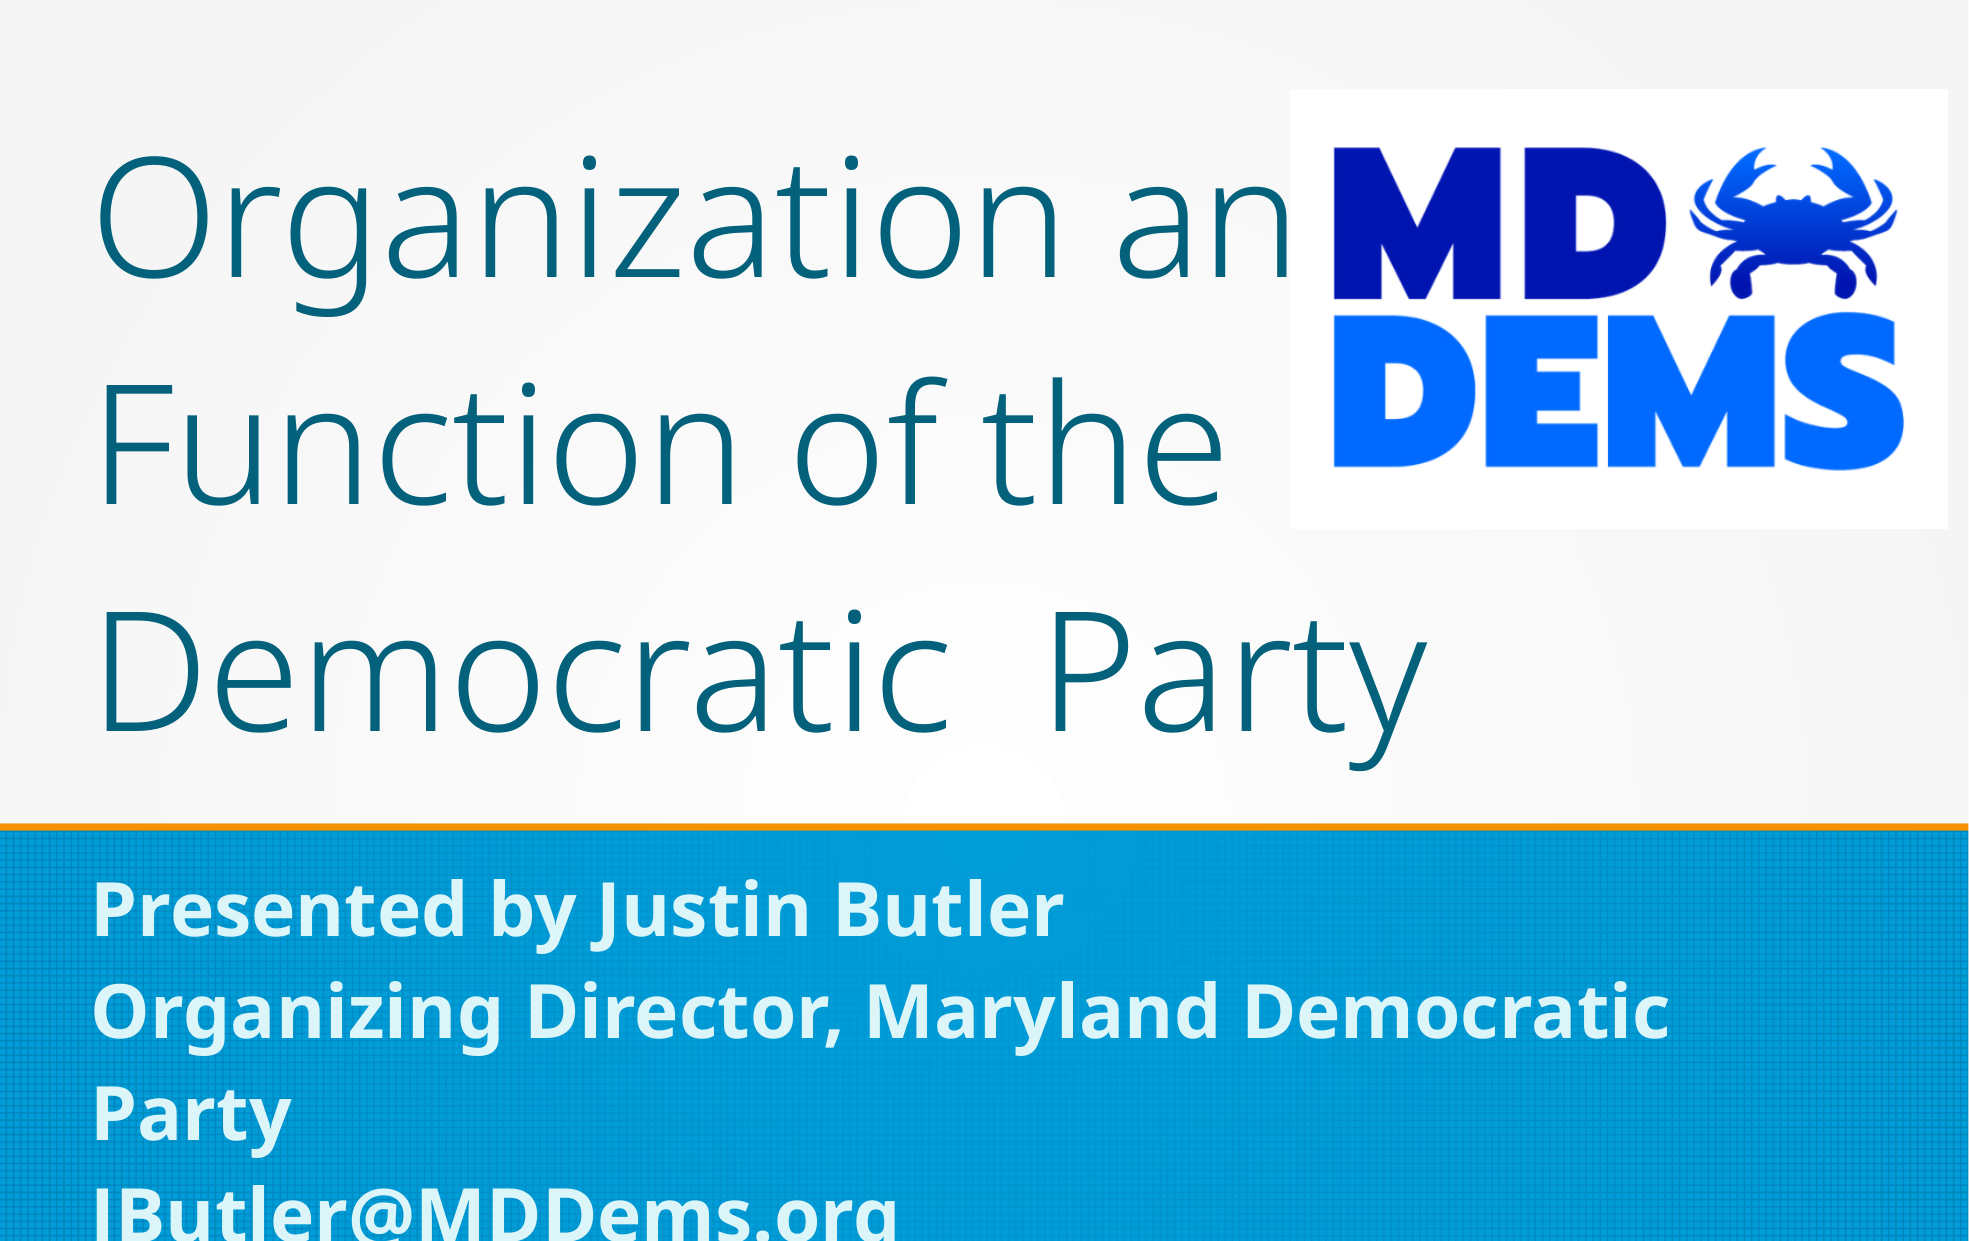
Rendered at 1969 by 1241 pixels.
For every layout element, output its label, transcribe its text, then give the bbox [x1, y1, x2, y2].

picture [0, 0, 1969, 830]
title Organization and Function of the Democratic Party [90, 49, 1862, 781]
subtitle Presented by Justin Butler Organizing Director, Maryland Democratic Party JButler@MDDems.org [90, 855, 1861, 1139]
